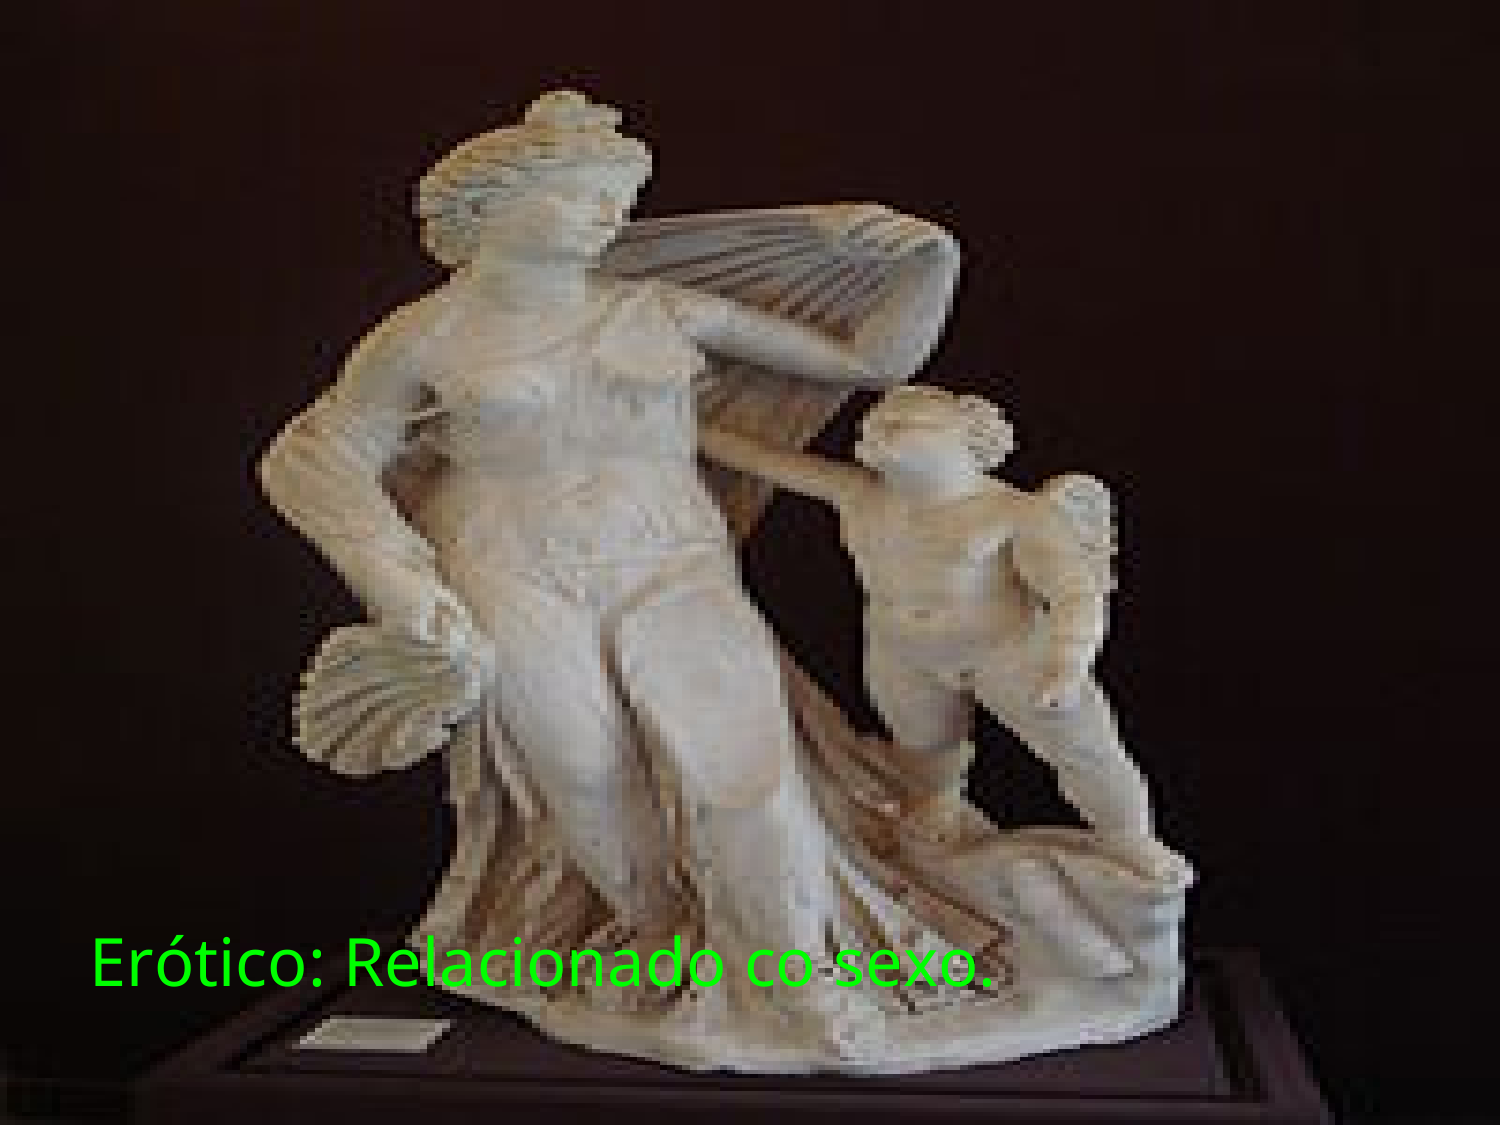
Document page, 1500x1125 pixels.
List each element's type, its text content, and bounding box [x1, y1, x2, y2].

picture [0, 0, 1500, 1125]
list Erótico: Relacionado co sexo. [75, 262, 1426, 1006]
